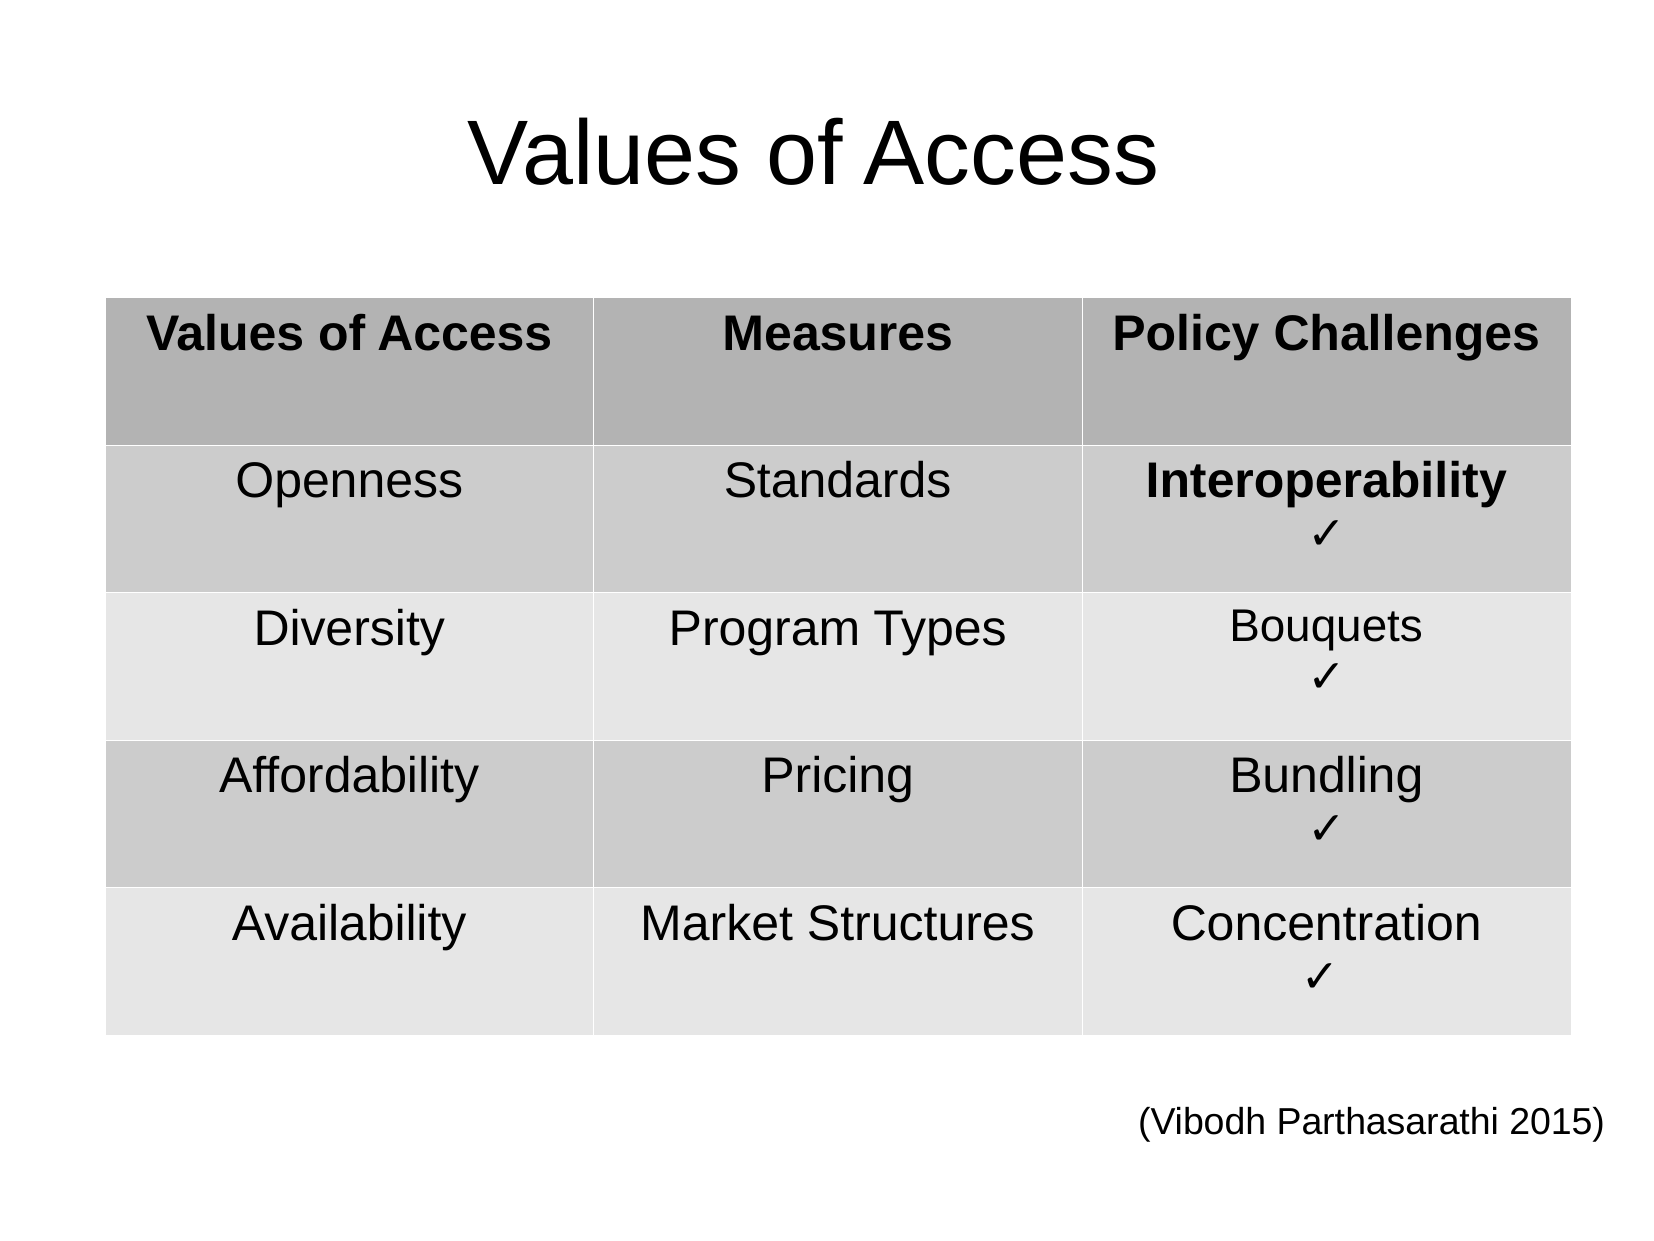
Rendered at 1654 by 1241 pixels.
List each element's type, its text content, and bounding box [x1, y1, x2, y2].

list [82, 290, 1571, 1010]
table_header Values of Access [106, 298, 593, 445]
table_cell Diversity [106, 593, 593, 740]
table_cell Concentration ✓ [1083, 888, 1571, 1035]
table_cell Affordability [106, 741, 593, 887]
table_cell Bouquets ✓ [1083, 593, 1571, 740]
table_header Policy Challenges [1083, 298, 1571, 445]
table_header Measures [594, 298, 1082, 445]
table_cell Openness [106, 446, 593, 592]
list (Vibodh Parthasarathi 2015) [116, 1100, 1606, 1156]
table_cell Pricing [594, 741, 1082, 887]
table_cell Market Structures [594, 888, 1082, 1035]
table_cell Standards [594, 446, 1082, 592]
table_cell Program Types [594, 593, 1082, 740]
table_cell Bundling ✓ [1083, 741, 1571, 887]
table_cell Availability [106, 888, 593, 1035]
title Values of Access [82, 49, 1571, 257]
table_cell Interoperability ✓ [1083, 446, 1571, 592]
